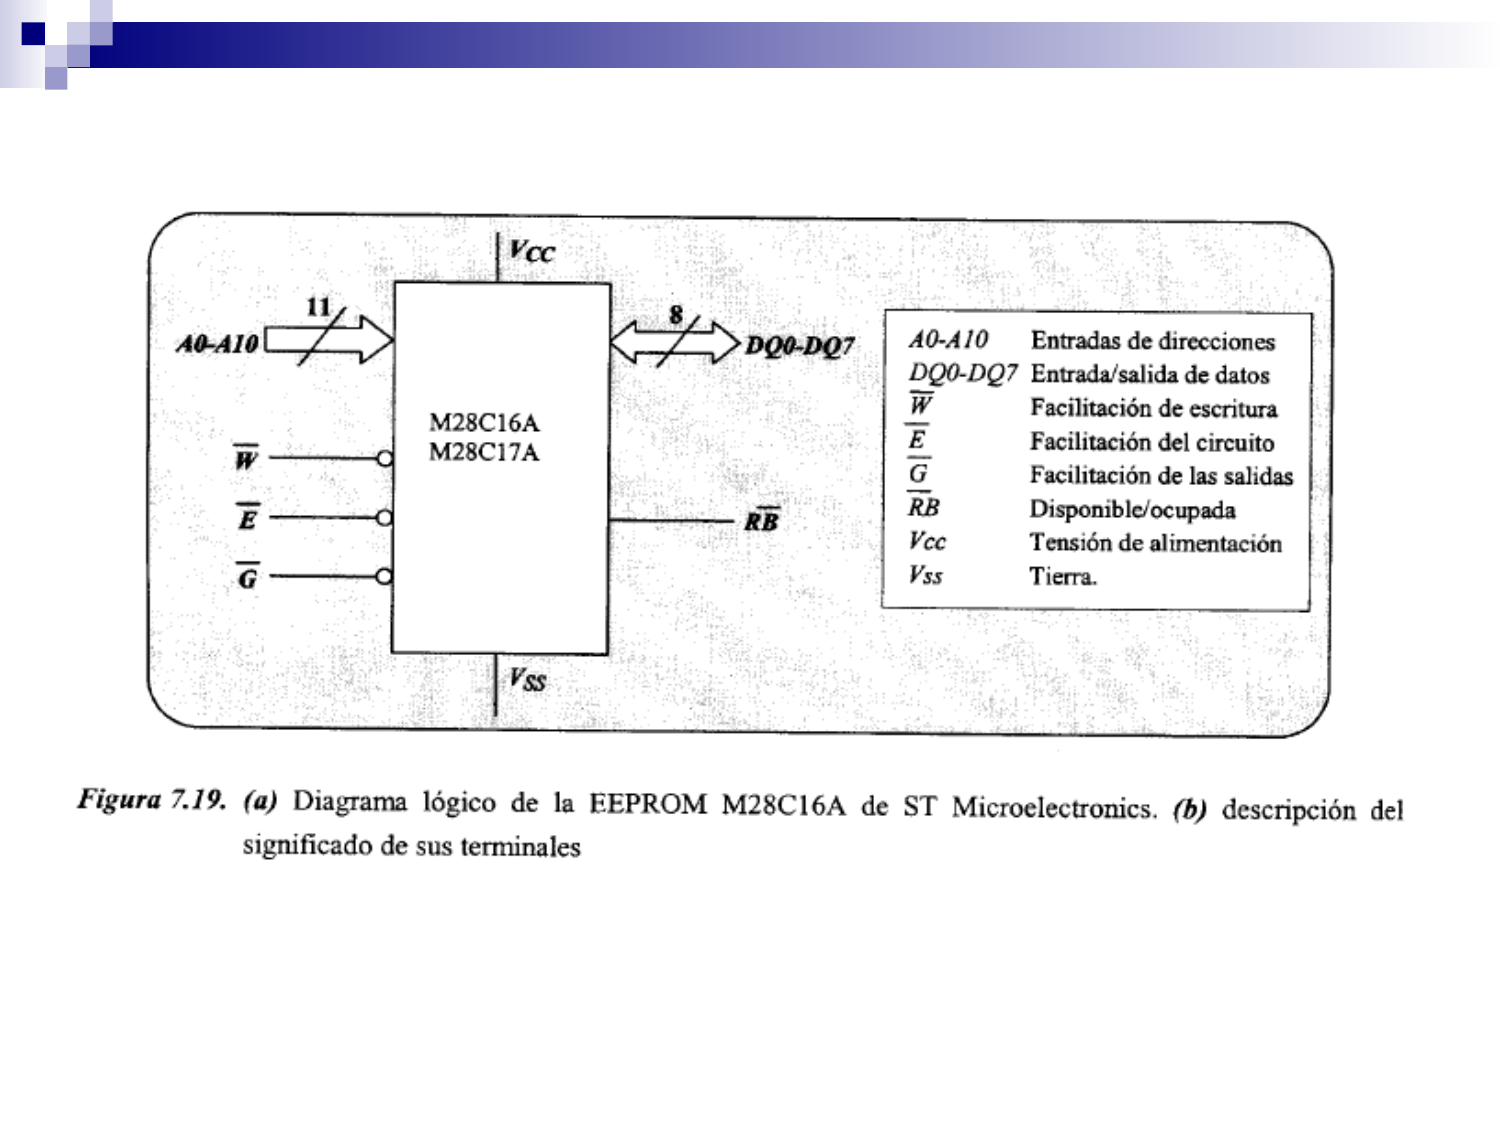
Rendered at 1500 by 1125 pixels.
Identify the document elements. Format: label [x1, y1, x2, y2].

picture [29, 196, 1447, 898]
